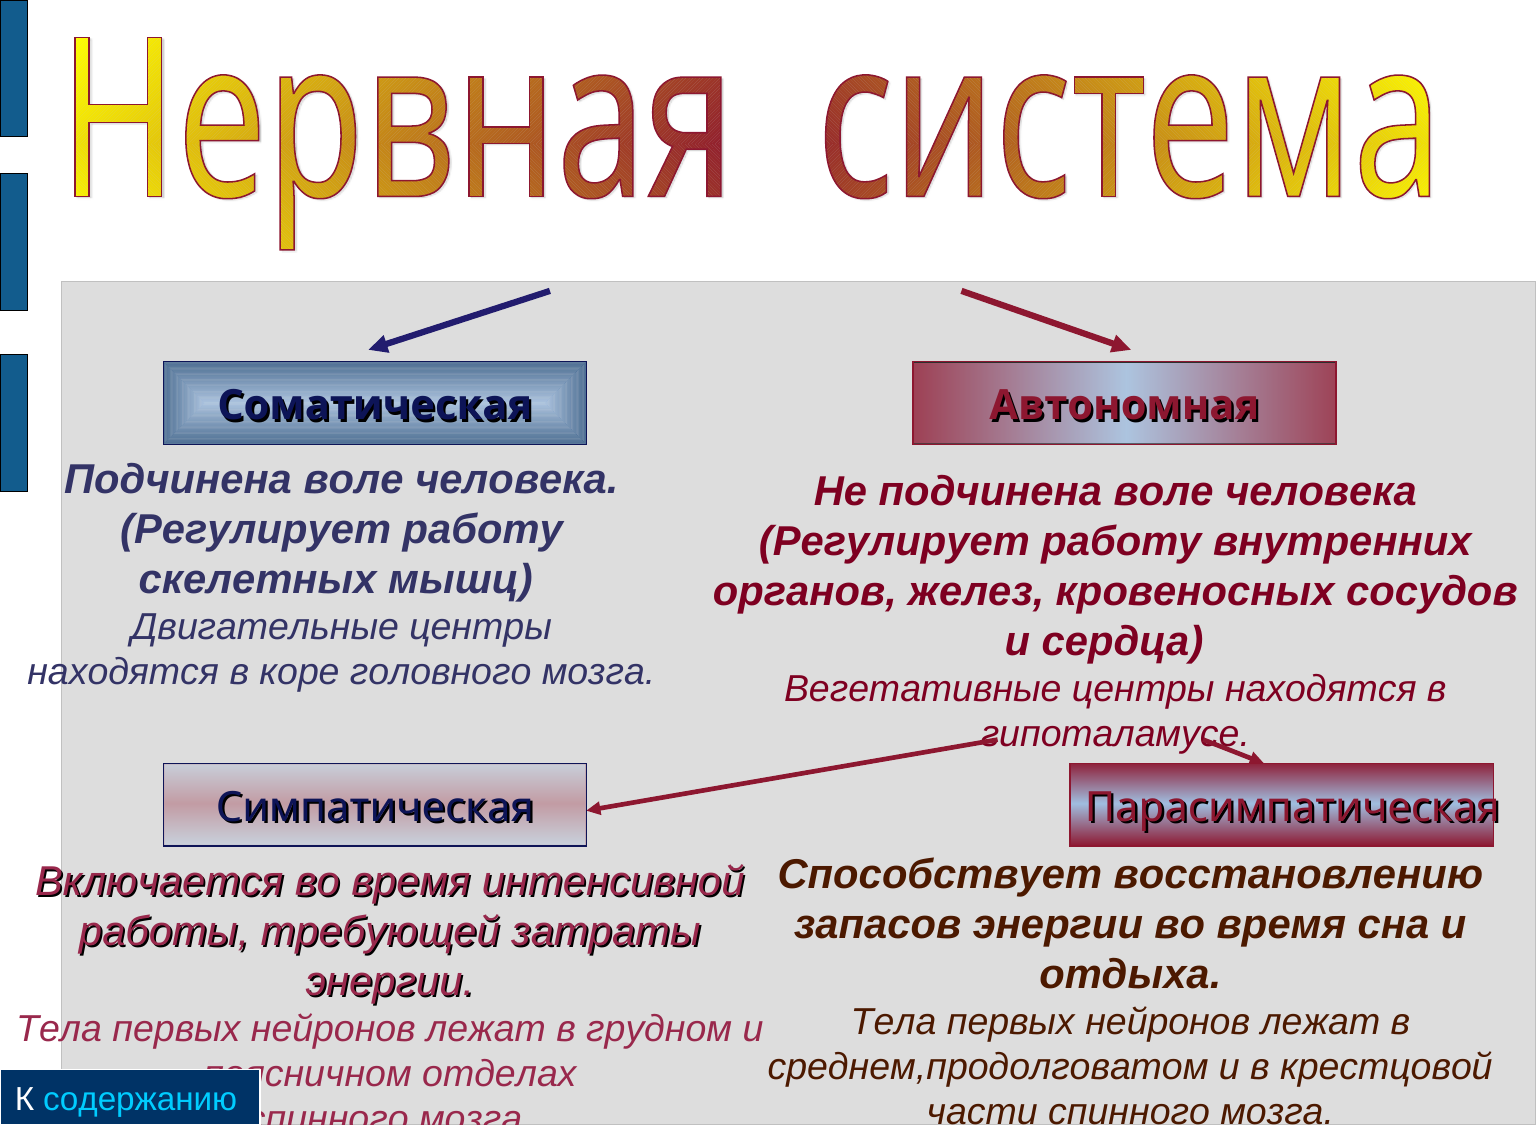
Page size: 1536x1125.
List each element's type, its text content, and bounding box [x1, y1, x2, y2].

text_box Нервная система [1248, 77, 1340, 197]
text_box Соматическая [163, 361, 587, 444]
text_box Подчинена воле человека. (Регулирует работу скелетных мышц) Двигательные центры находятся в коре головного мозга. [0, 444, 684, 750]
text_box Способствует восстановлению запасов энергии во время сна и отдыха. Тела первых нейронов лежат в среднем,продолговатом и в крестцовой части спинного мозга. [725, 839, 1536, 1125]
text_box К содержанию [0, 1069, 260, 1125]
text_box Не подчинена воле человека (Регулирует работу внутренних органов, желез, кровеносных сосудов и сердца) Вегетативные центры находятся в гипоталамусе. [695, 456, 1536, 762]
text_box Парасимпатическая [1070, 763, 1494, 839]
text_box Симпатическая [163, 763, 587, 846]
text_box Нервная система [1074, 77, 1144, 197]
text_box Нервная система [1360, 75, 1430, 199]
text_box Нервная система [1153, 74, 1227, 199]
text_box Нервная система [906, 77, 982, 197]
text_box Нервная система [1003, 74, 1067, 199]
text_box Нервная система [280, 74, 356, 250]
text_box Нервная система [564, 75, 633, 199]
text_box Автономная [912, 361, 1337, 445]
text_box Включается во время интенсивной работы, требующей затраты энергии. Тела первых нейронов лежат в грудном и поясничном отделах спинного мозга. [0, 846, 725, 1125]
text_box Нервная система [648, 77, 721, 197]
text_box Нервная система [185, 74, 259, 199]
text_box Нервная система [377, 77, 449, 197]
text_box Нервная система [74, 37, 162, 197]
text_box Нервная система [825, 74, 888, 199]
text_box Нервная система [469, 77, 544, 197]
